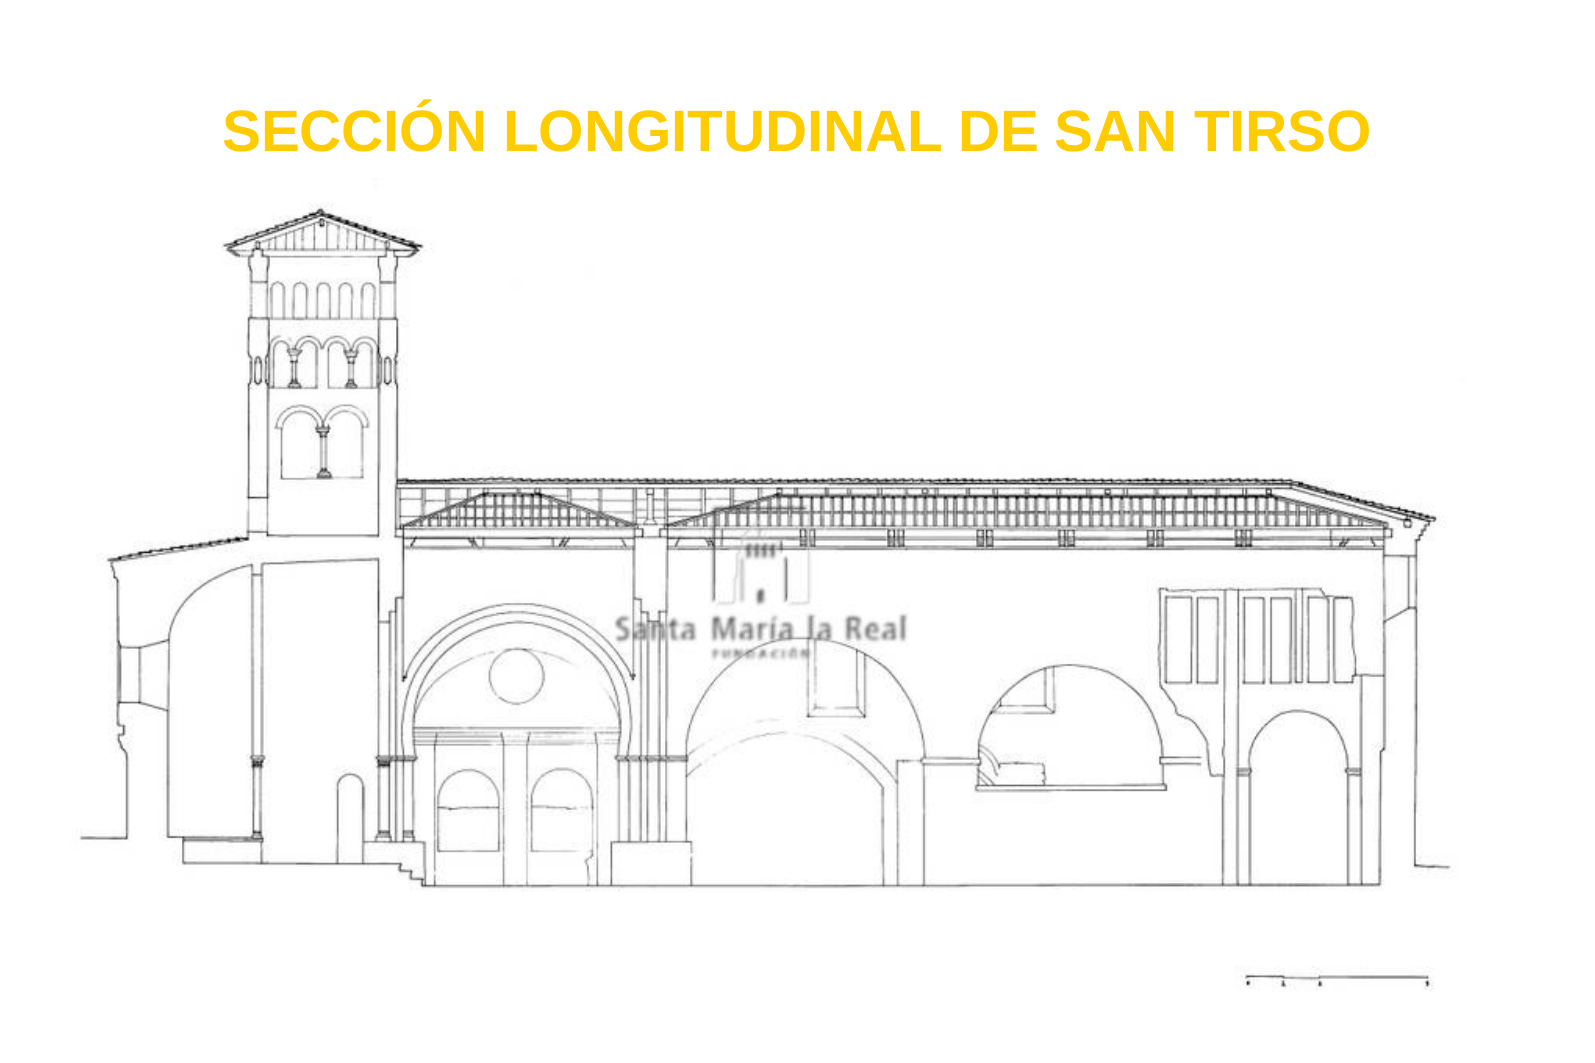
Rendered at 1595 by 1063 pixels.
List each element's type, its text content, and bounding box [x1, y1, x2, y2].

picture [59, 178, 1466, 1004]
title SECCIÓN LONGITUDINAL DE SAN TIRSO [79, 42, 1515, 220]
